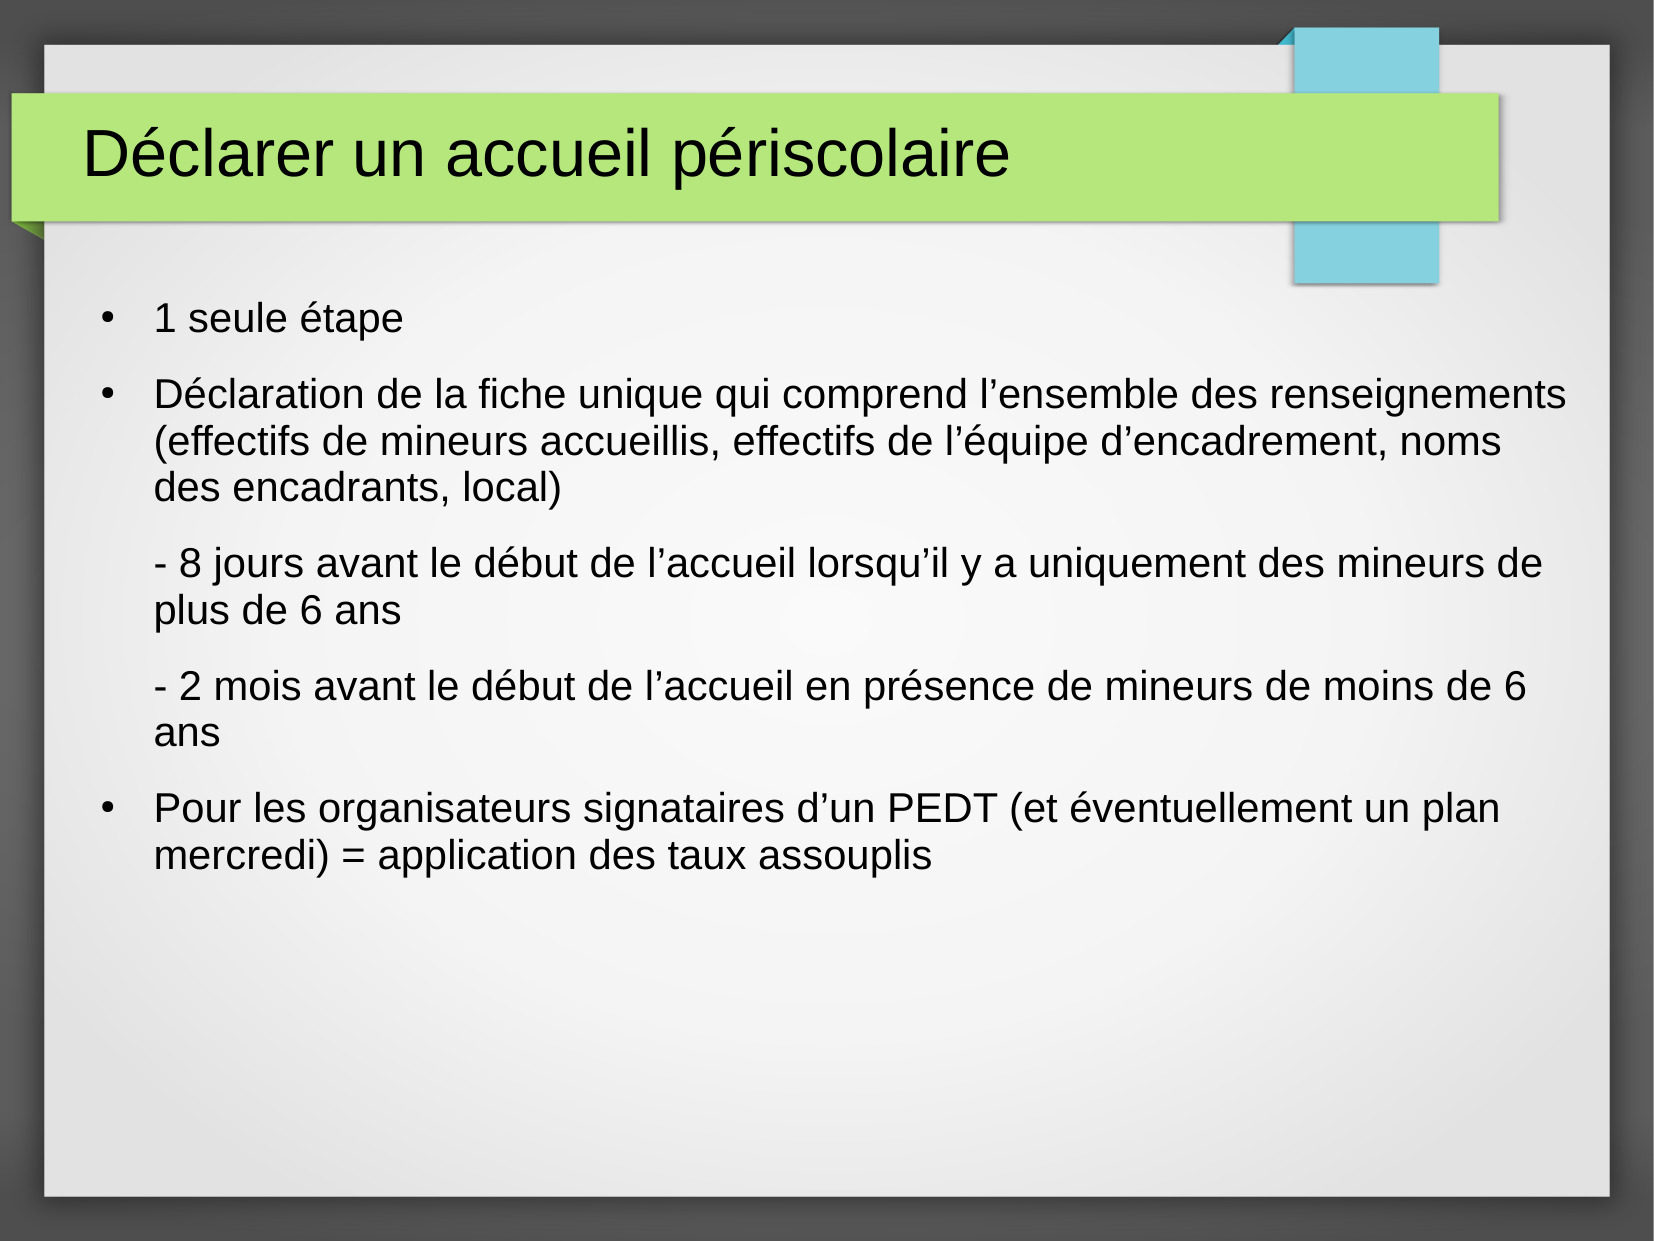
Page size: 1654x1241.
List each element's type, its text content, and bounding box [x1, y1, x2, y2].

list 1 seule étape Déclaration de la fiche unique qui comprend l’ensemble des renseignements (effectifs de mineurs accueillis, effectifs de l’équipe d’encadrement, noms des encadrants, local) - 8 jours avant le début de l’accueil lorsqu’il y a uniquement des mineurs de plus de 6 ans - 2 mois avant le début de l’accueil en présence de mineurs de moins de 6 ans Pour les organisateurs signataires d’un PEDT (et éventuellement un plan mercredi) = application des taux assouplis [82, 295, 1571, 1015]
picture [0, 0, 1654, 1241]
title Déclarer un accueil périscolaire [82, 94, 1264, 213]
